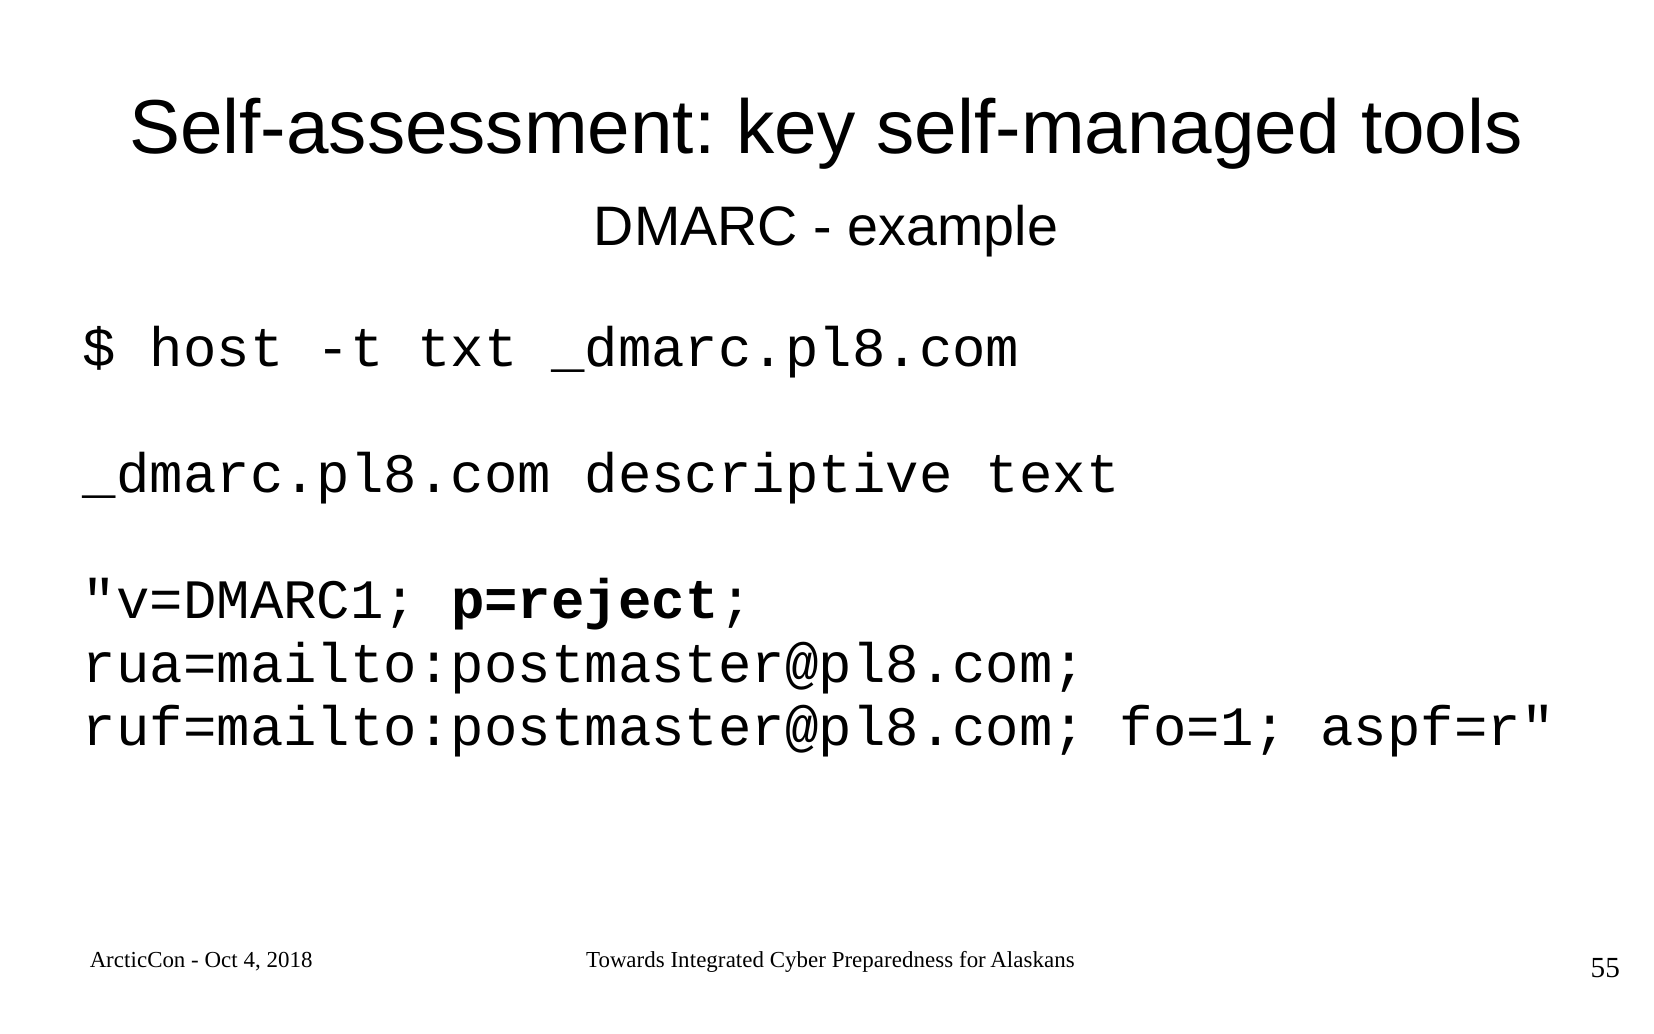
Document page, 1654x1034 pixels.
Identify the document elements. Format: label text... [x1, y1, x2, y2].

subtitle DMARC - example $ host -t txt _dmarc.pl8.com _dmarc.pl8.com descriptive text "v=DMARC1; p=reject; rua=mailto:postmaster@pl8.com; ruf=mailto:postmaster@pl8.com; fo=1; aspf=r" [82, 195, 1571, 1005]
title Self-assessment: key self-managed tools [82, 41, 1571, 195]
text_box <number> [1560, 951, 1621, 1023]
